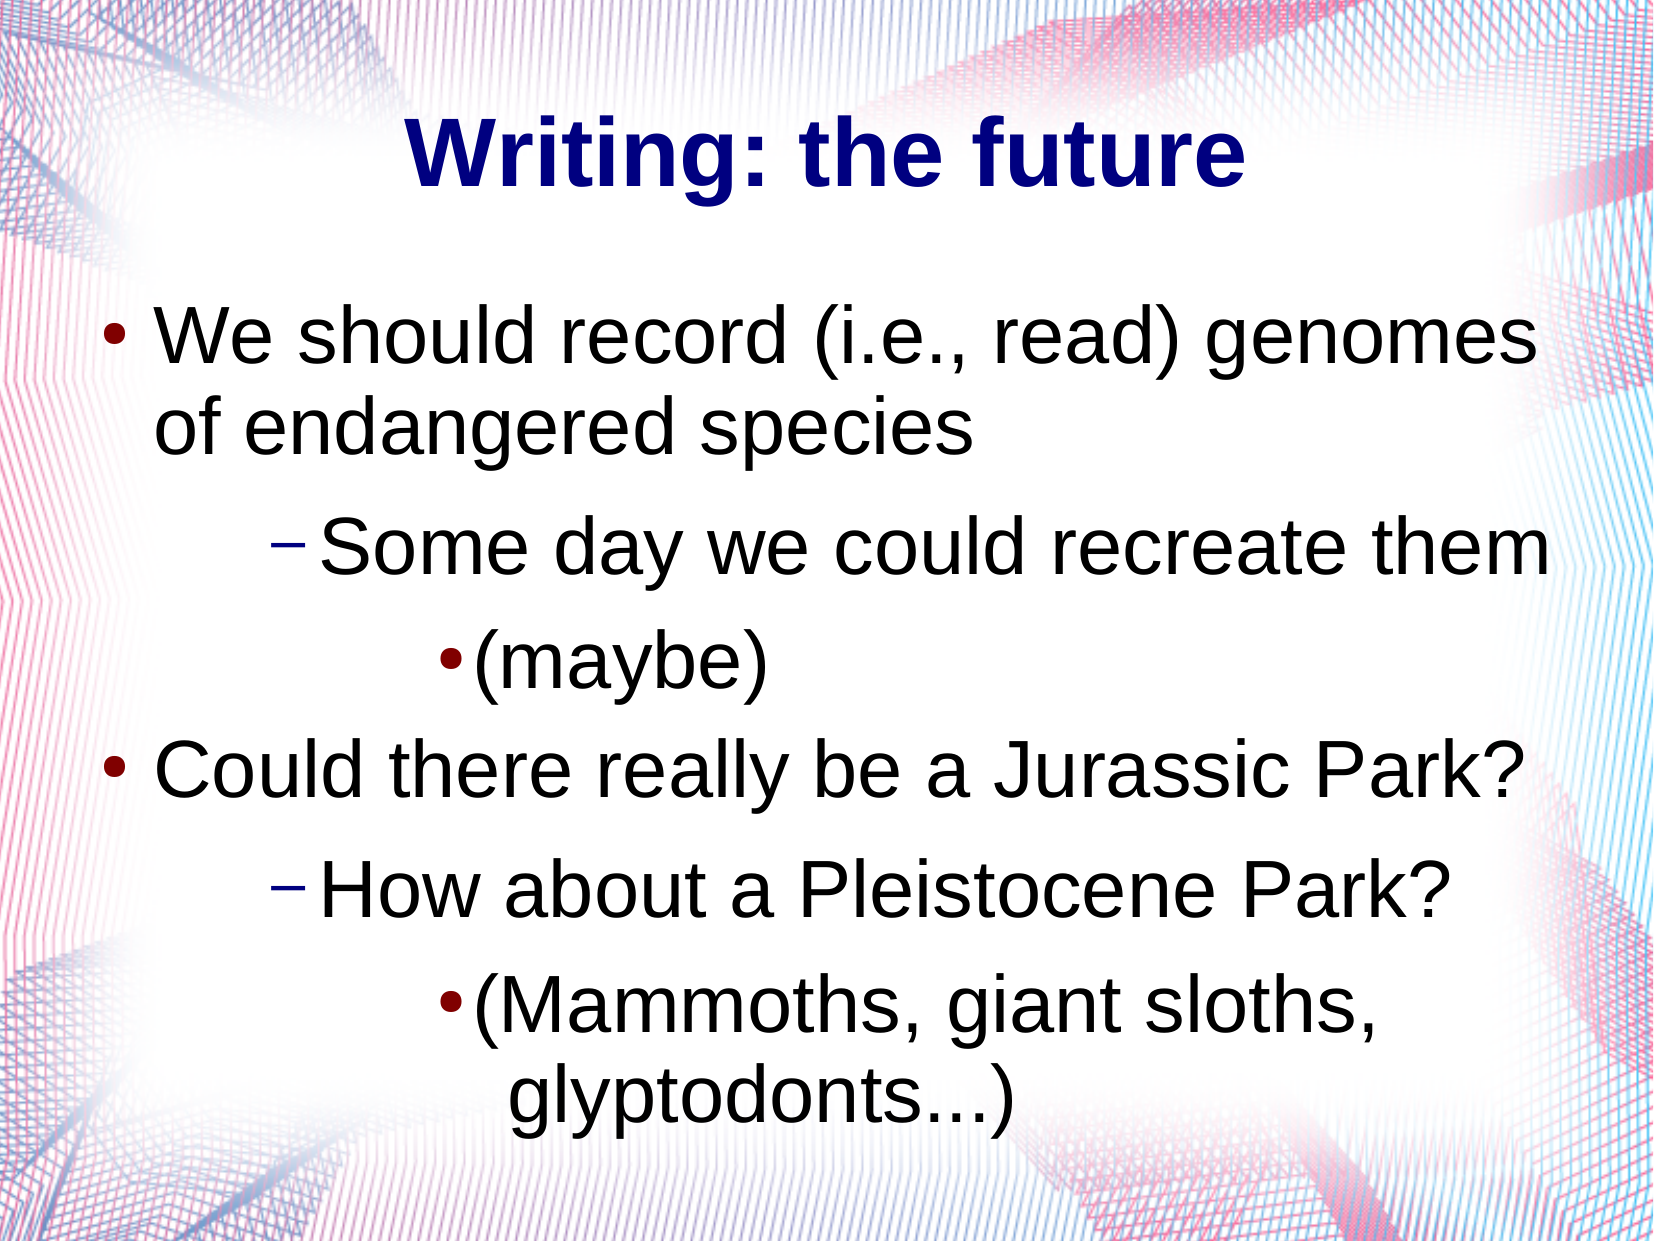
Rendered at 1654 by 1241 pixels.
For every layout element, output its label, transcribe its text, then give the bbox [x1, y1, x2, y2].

title Writing: the future [82, 49, 1571, 257]
list We should record (i.e., read) genomes of endangered species Some day we could recreate them (maybe) Could there really be a Jurassic Park? How about a Pleistocene Park? (Mammoths, giant sloths, glyptodonts...) [82, 290, 1571, 1182]
picture [0, 0, 1654, 1241]
